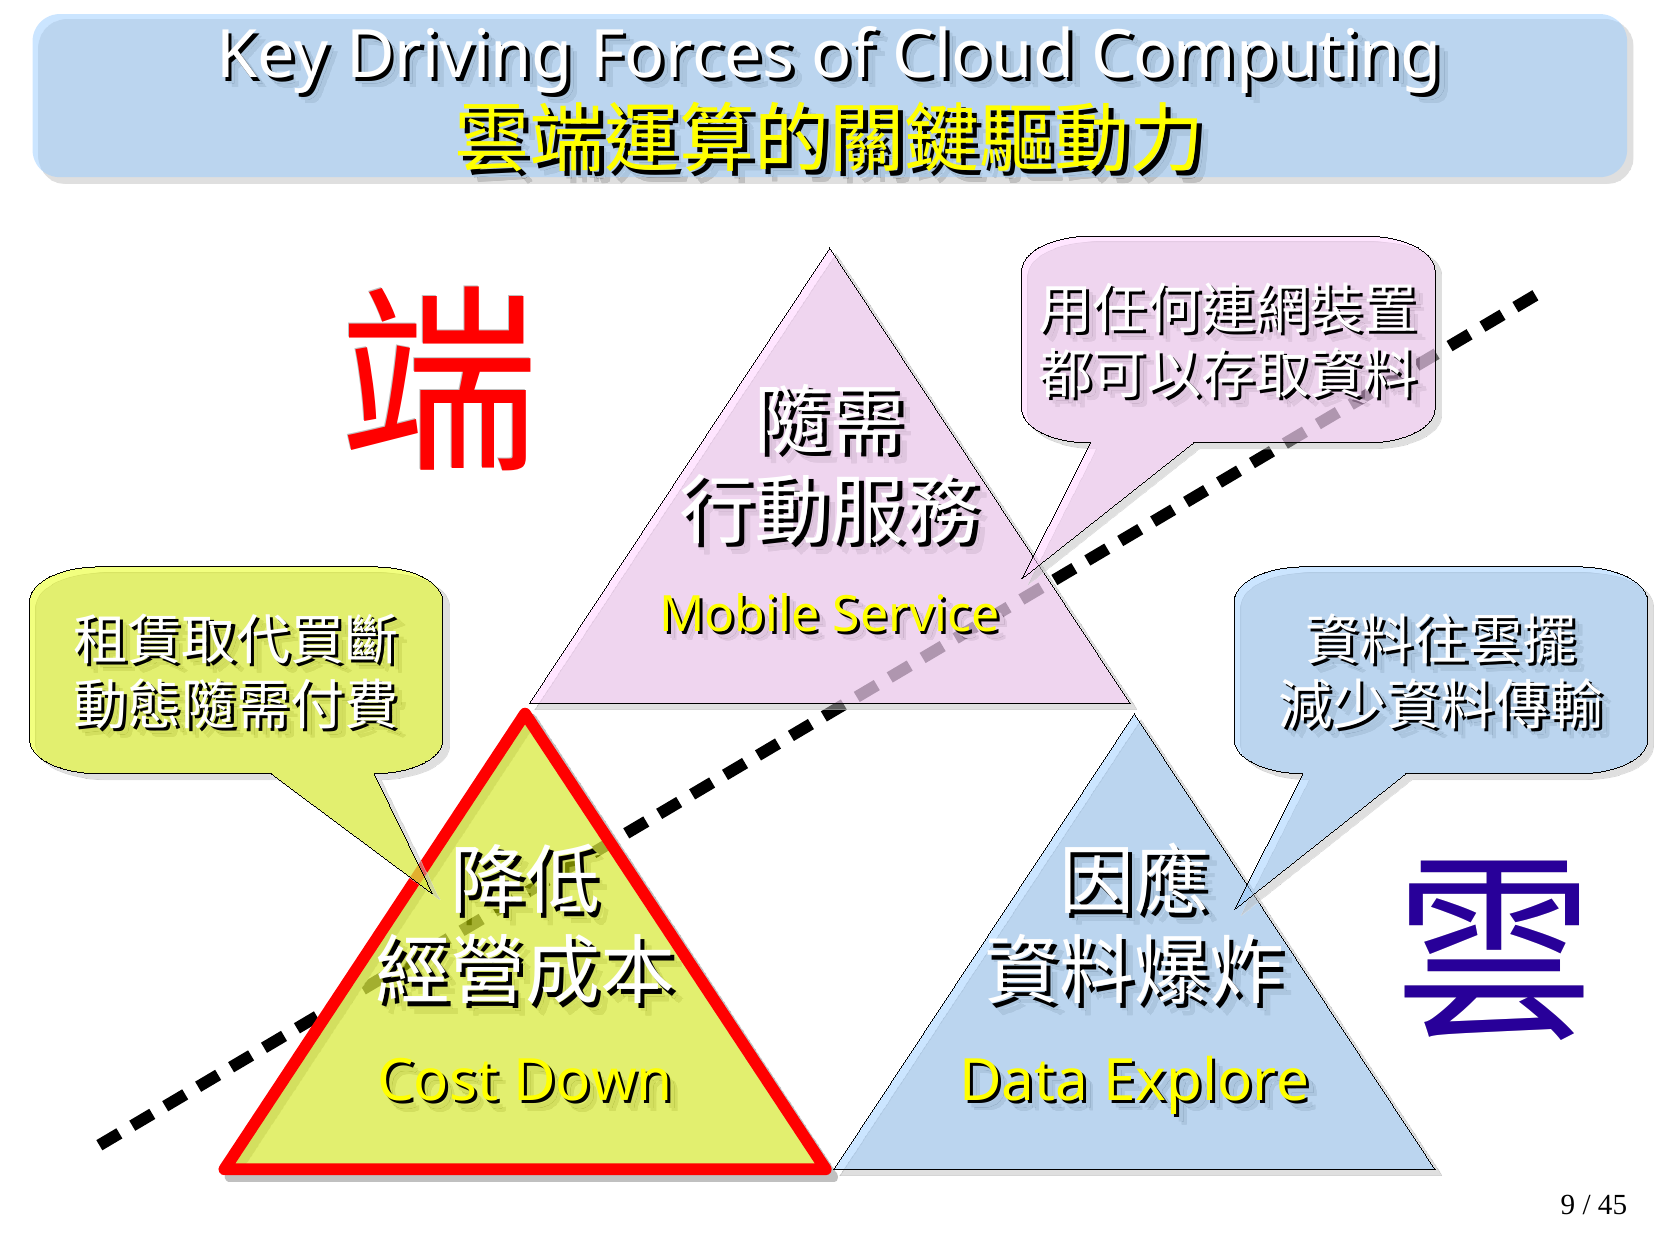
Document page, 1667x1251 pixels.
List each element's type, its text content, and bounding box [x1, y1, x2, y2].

text_box 雲 [1380, 816, 1617, 1072]
text_box 租賃取代買斷 動態隨需付費 [29, 566, 443, 894]
text_box 因應 資料爆炸 Data Explore [833, 713, 1436, 1170]
text_box 資料往雲擺 減少資料傳輸 [1234, 566, 1648, 910]
text_box Key Driving Forces of Cloud Computing 雲端運算的關鍵驅動力 [32, 14, 1628, 178]
text_box 降低 經營成本 Cost Down [224, 713, 826, 1170]
text_box 用任何連網裝置 都可以存取資料 [1021, 236, 1436, 579]
text_box 隨需 行動服務 Mobile Service [529, 247, 1131, 704]
text_box 端 [324, 247, 562, 502]
